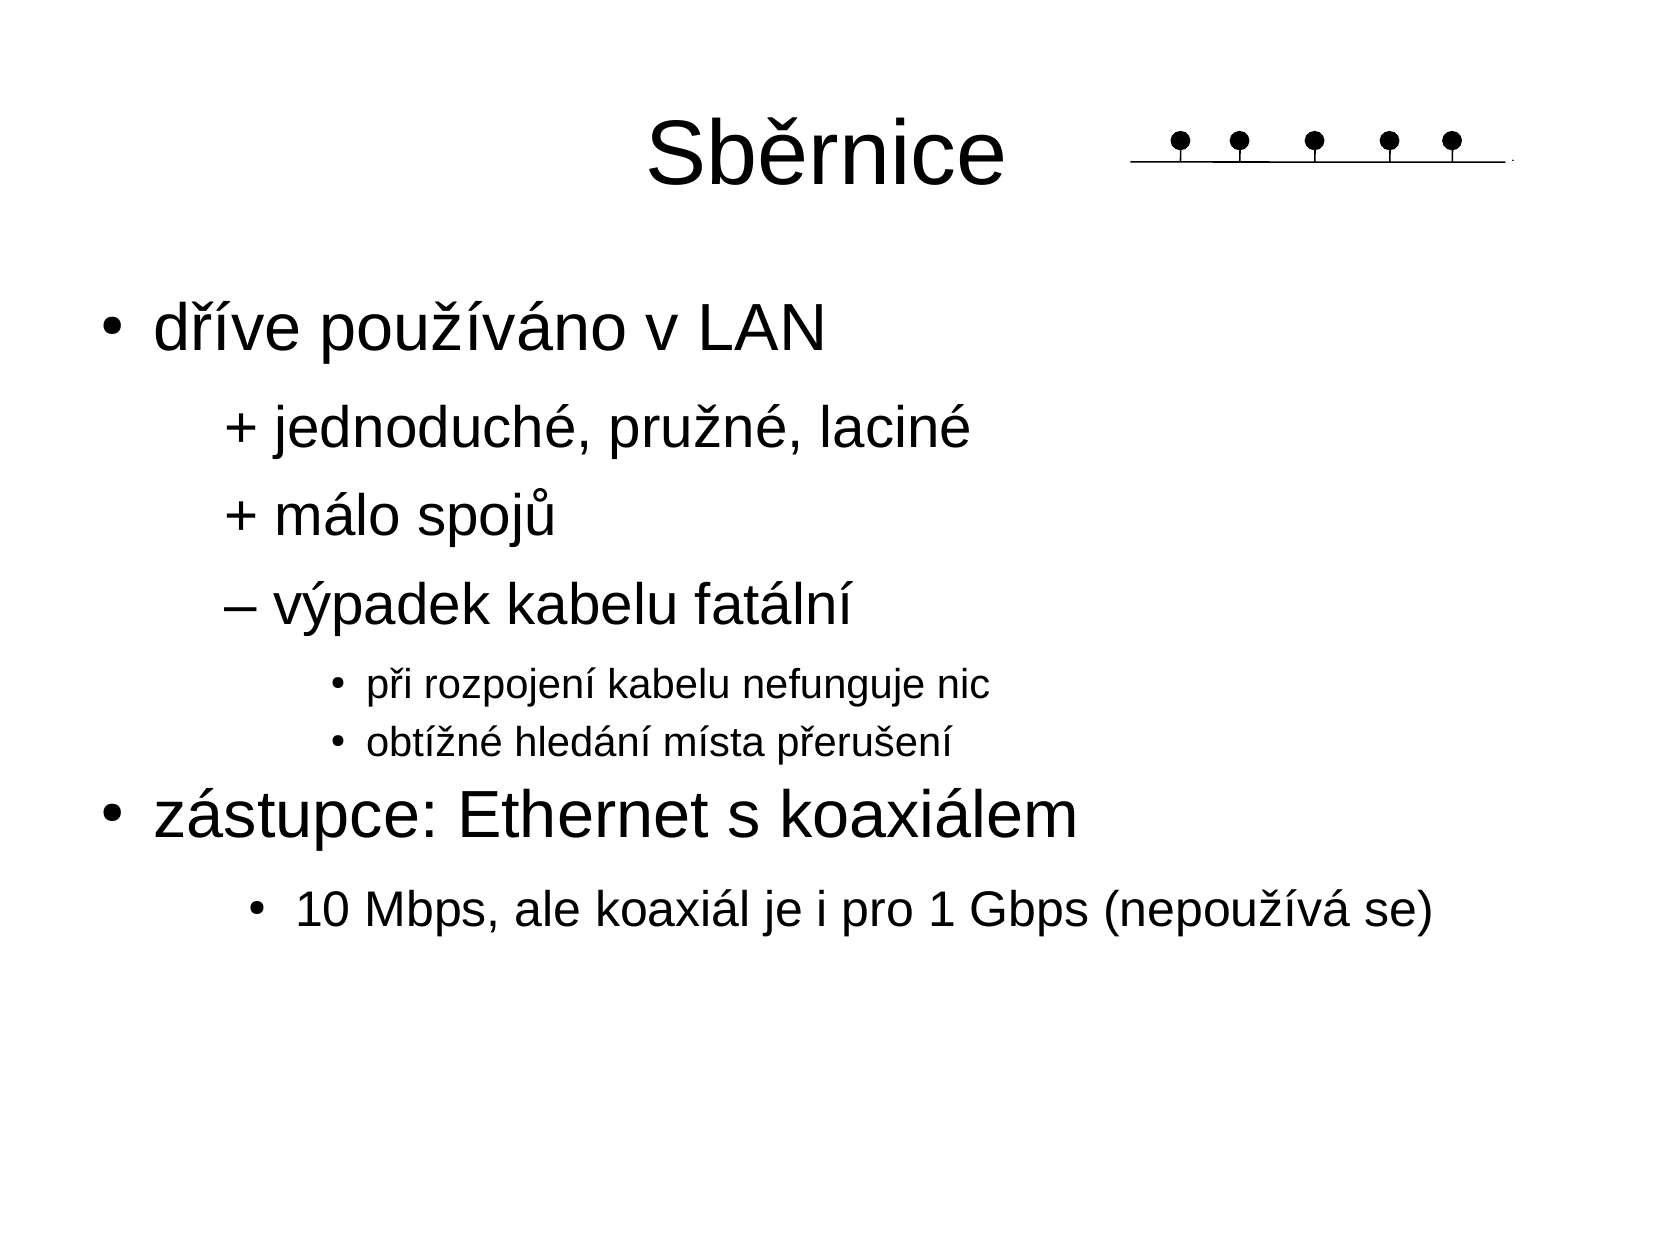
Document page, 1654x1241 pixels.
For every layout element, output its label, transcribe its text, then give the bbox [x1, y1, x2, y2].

title Sběrnice [82, 49, 1571, 257]
text_box [1380, 131, 1399, 150]
text_box [1230, 131, 1249, 150]
text_box [1442, 131, 1462, 150]
text_box [1305, 131, 1324, 150]
text_box [1171, 131, 1190, 150]
list dříve používáno v LAN + jednoduché, pružné, laciné + málo spojů – výpadek kabelu fatální při rozpojení kabelu nefunguje nic obtížné hledání místa přerušení zástupce: Ethernet s koaxiálem 10 Mbps, ale koaxiál je i pro 1 Gbps (nepoužívá se) [82, 290, 1571, 1109]
